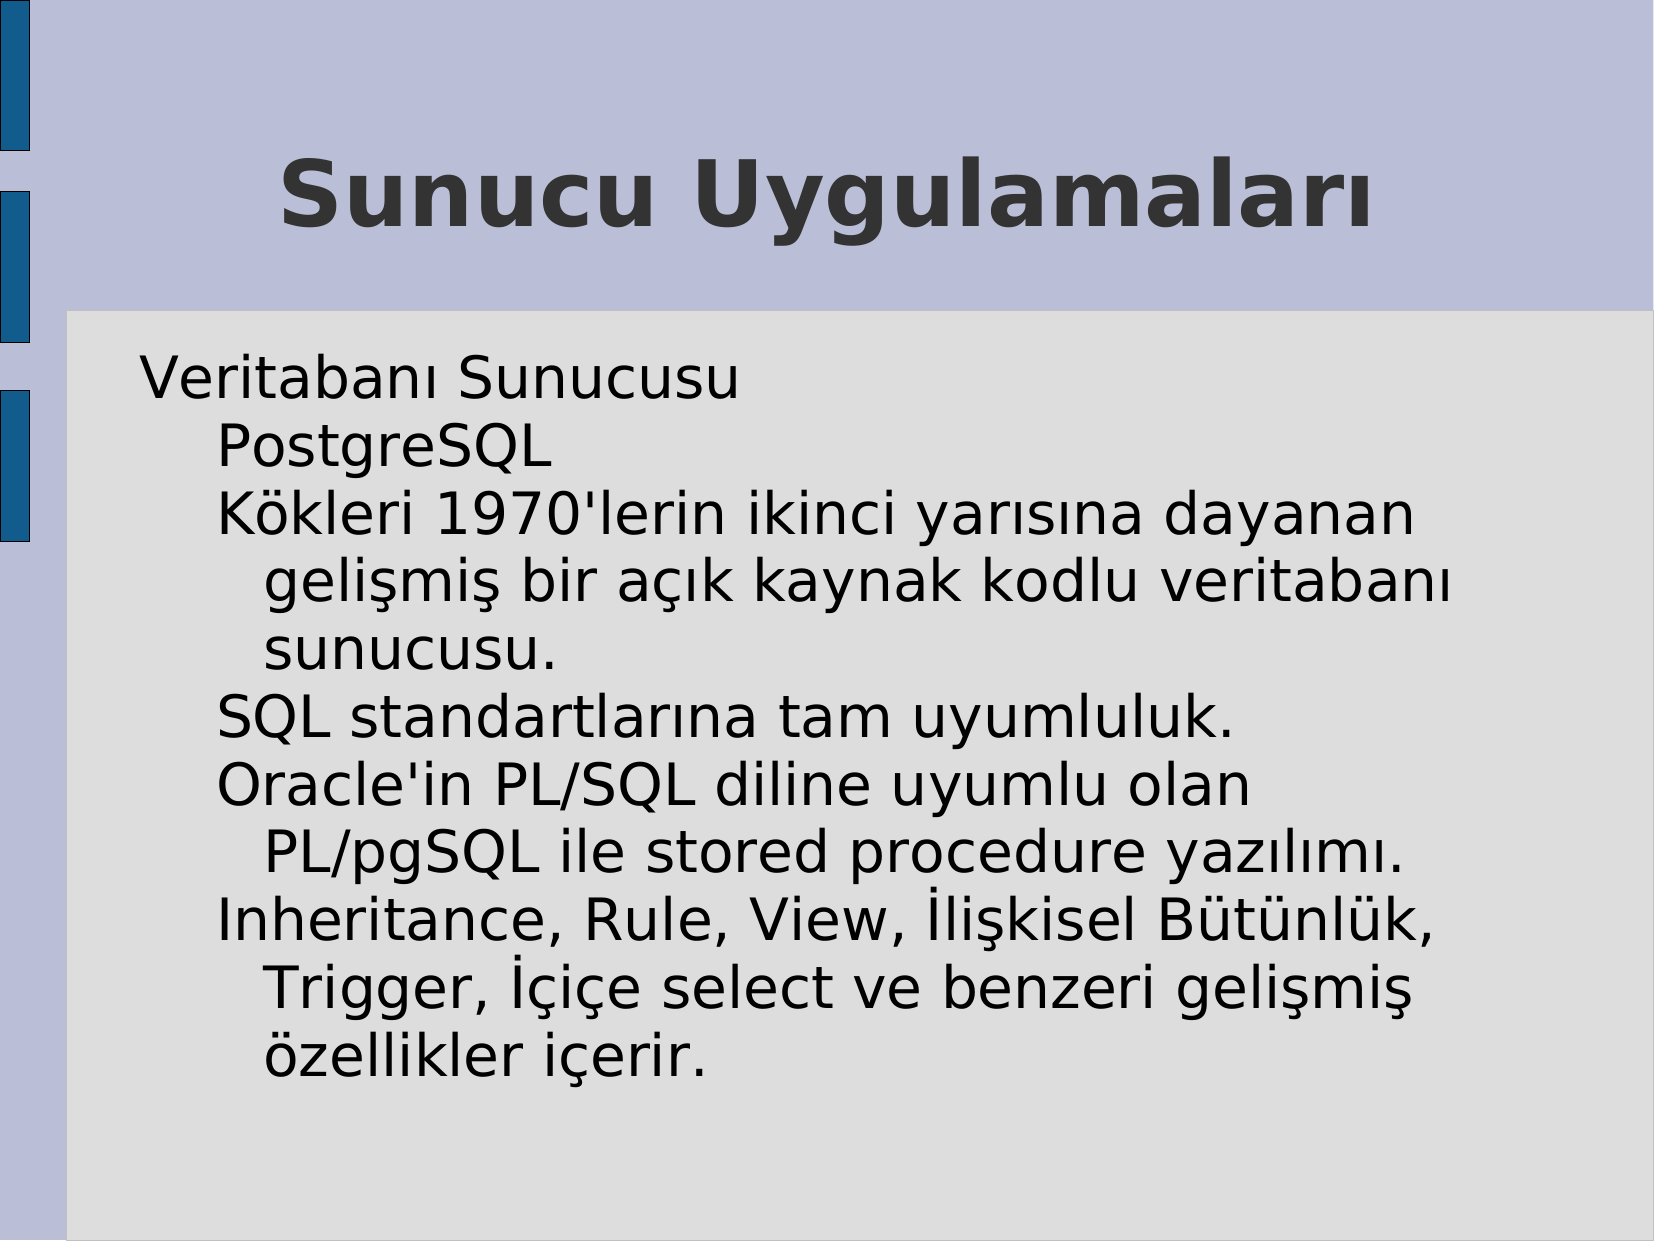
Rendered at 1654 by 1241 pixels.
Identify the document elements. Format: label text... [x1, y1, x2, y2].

list Veritabanı Sunucusu PostgreSQL Kökleri 1970'lerin ikinci yarısına dayanan gelişmiş bir açık kaynak kodlu veritabanı sunucusu. SQL standartlarına tam uyumluluk. Oracle'in PL/SQL diline uyumlu olan PL/pgSQL ile stored procedure yazılımı. Inheritance, Rule, View, İlişkisel Bütünlük, Trigger, İçiçe select ve benzeri gelişmiş özellikler içerir. [121, 344, 1534, 1127]
title Sunucu Uygulamaları [121, 91, 1534, 299]
